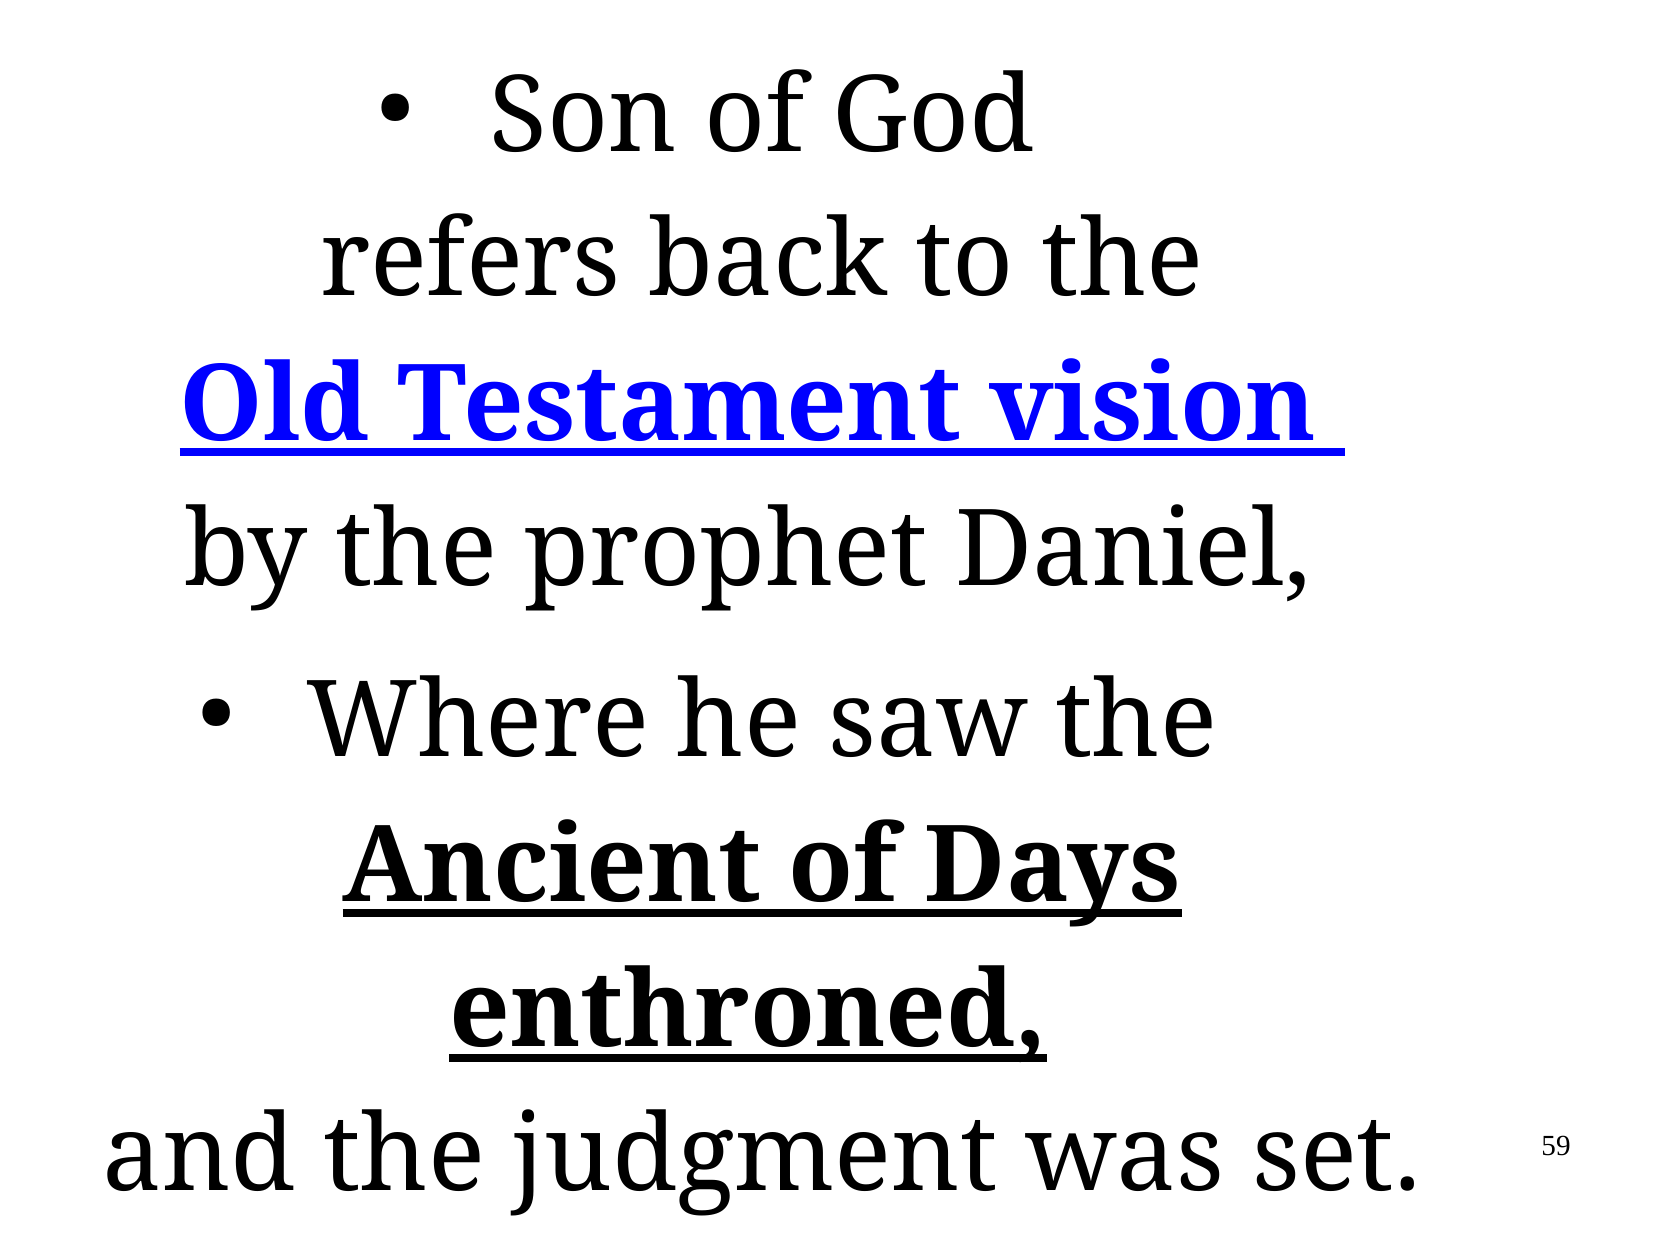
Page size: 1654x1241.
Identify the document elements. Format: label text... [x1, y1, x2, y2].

list Son of God refers back to the Old Testament vision by the prophet Daniel, Where he saw the Ancient of Days enthroned, and the judgment was set. [37, 37, 1613, 1238]
